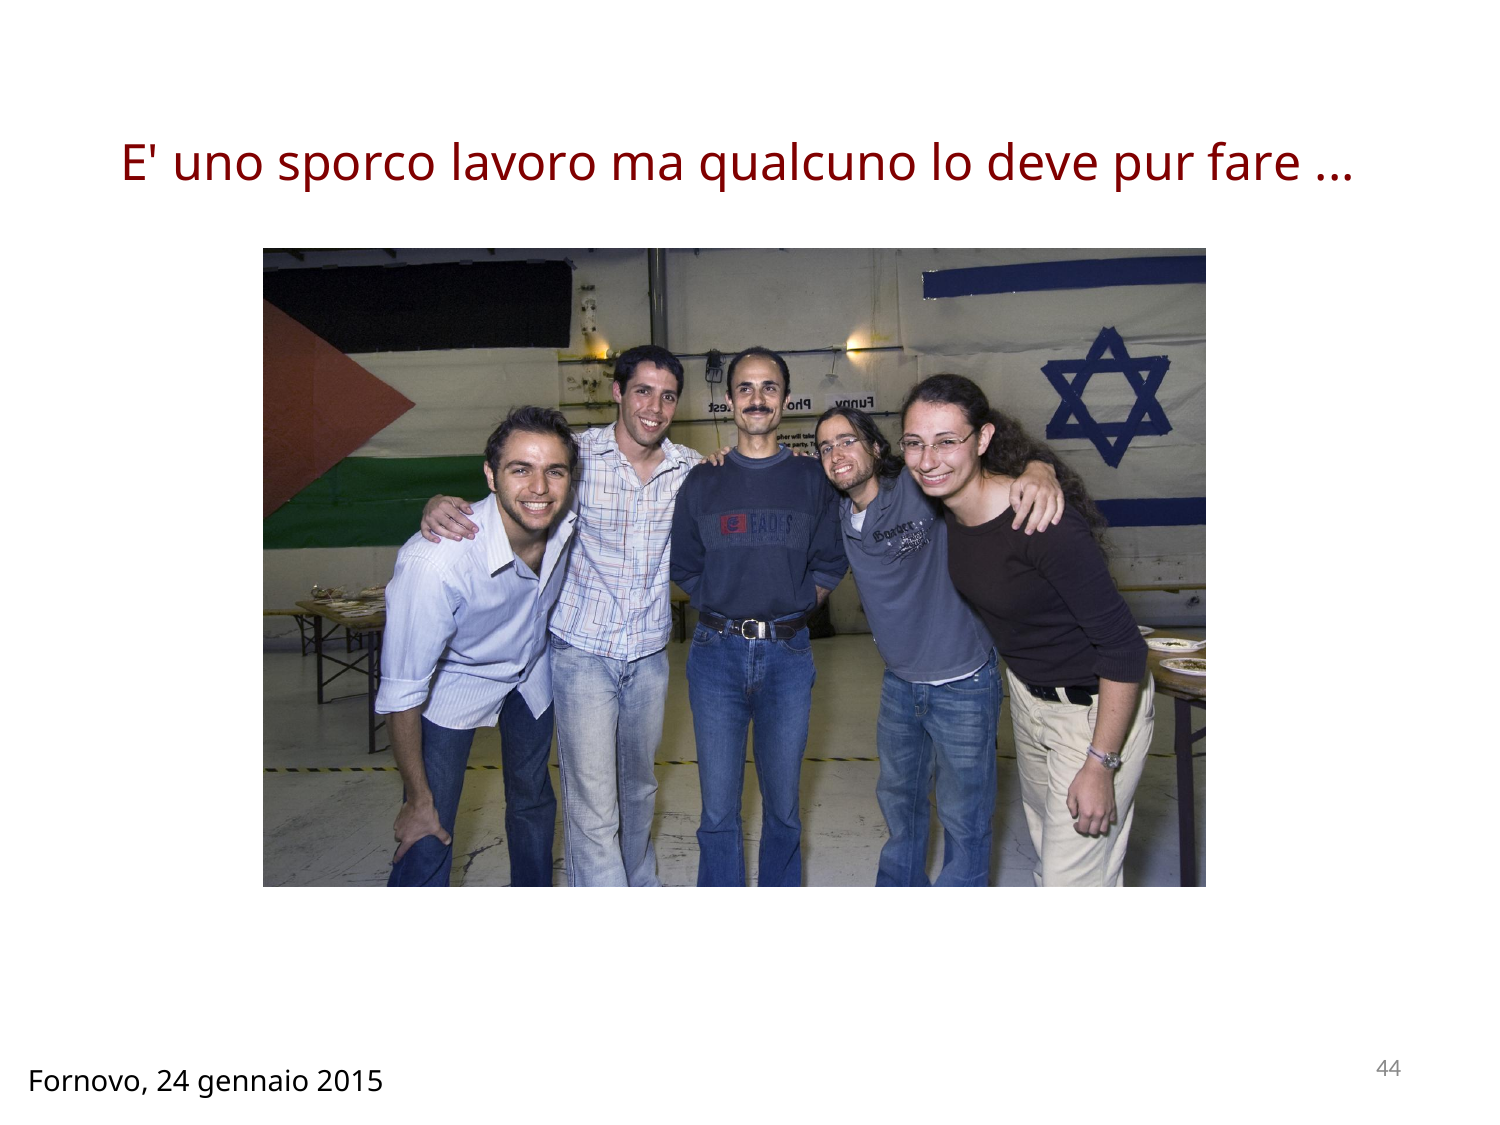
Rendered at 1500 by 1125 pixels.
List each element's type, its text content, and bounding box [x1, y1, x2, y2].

text_box <numero> [1074, 1042, 1417, 1095]
picture [263, 248, 1206, 887]
text_box E' uno sporco lavoro ma qualcuno lo deve pur fare ... [100, 113, 1376, 202]
